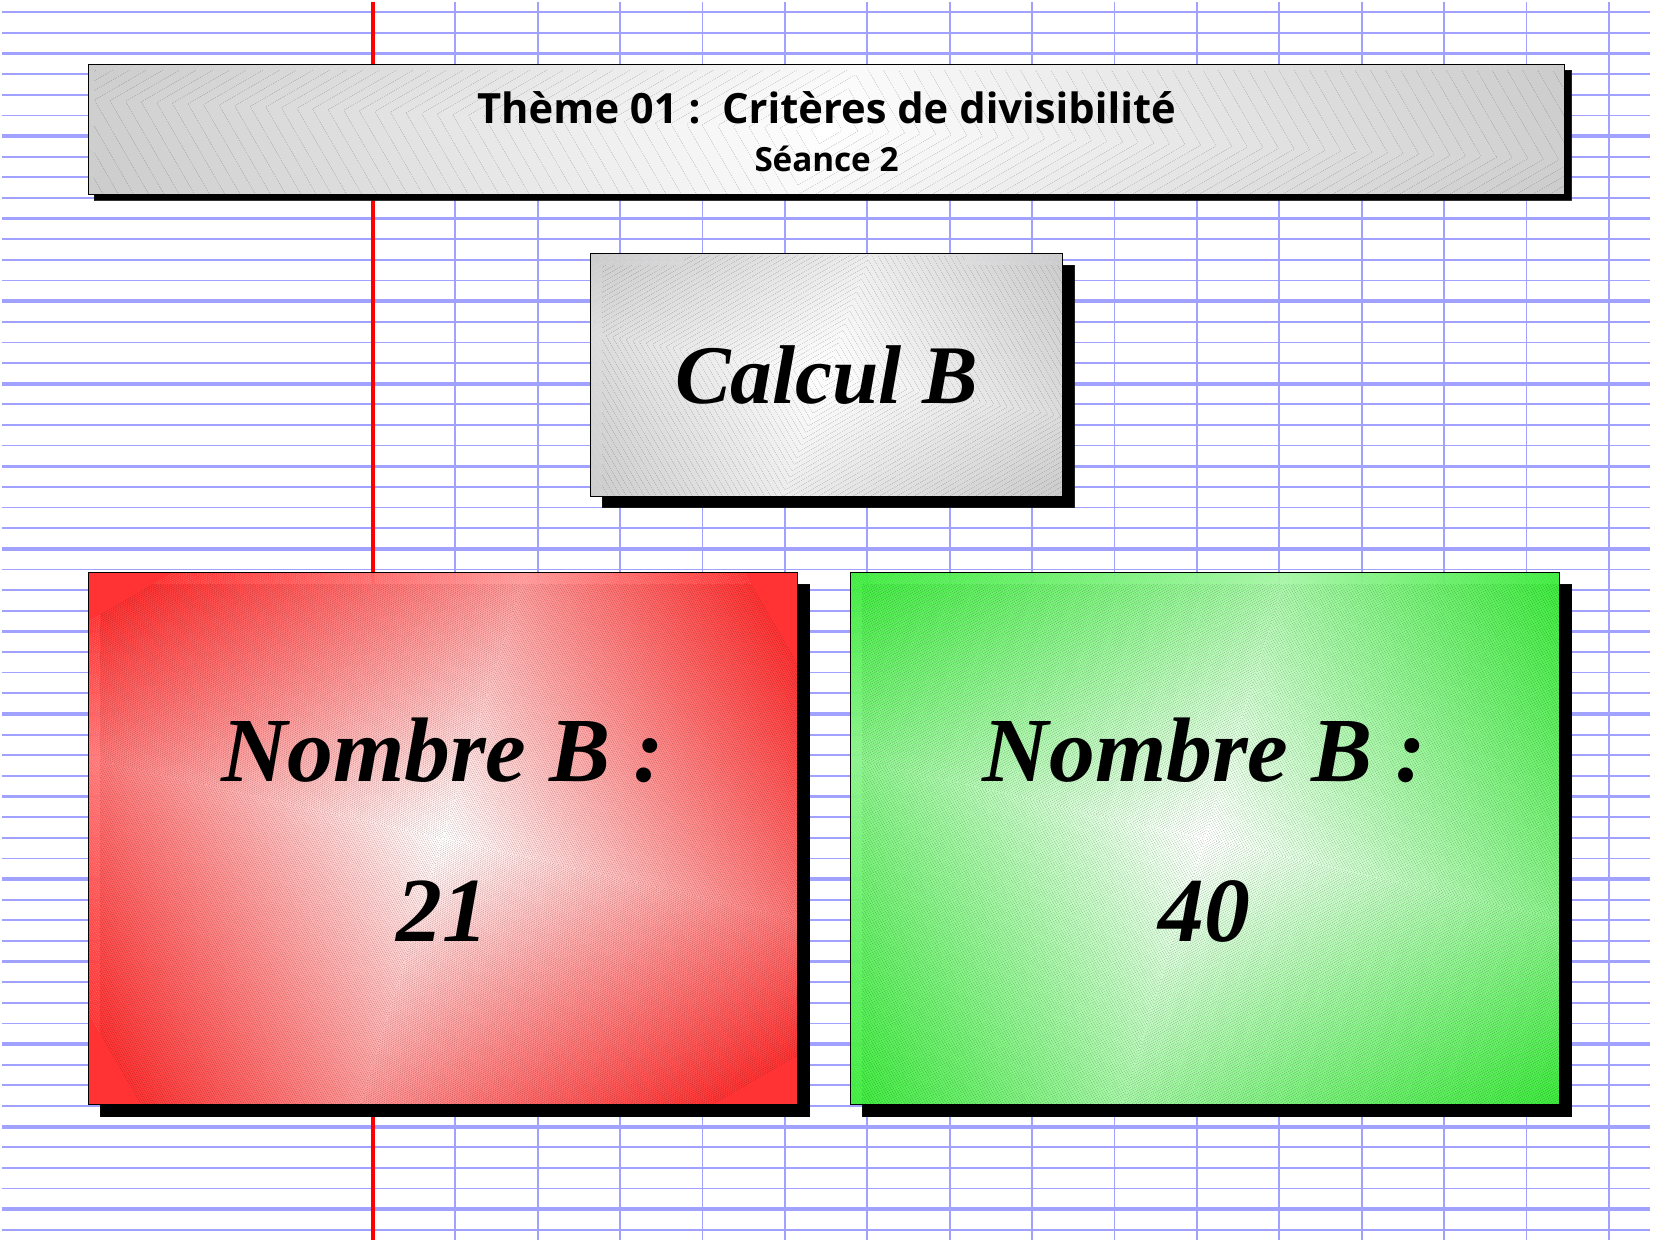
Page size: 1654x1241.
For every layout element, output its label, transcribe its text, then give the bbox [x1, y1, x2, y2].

text_box Calcul B [590, 253, 1063, 497]
picture [0, 0, 1654, 1241]
text_box Thème 01 : Critères de divisibilité Séance 2 [88, 64, 1565, 195]
text_box Nombre B : 21 [88, 572, 798, 1105]
text_box Nombre B : 40 [850, 572, 1560, 1105]
